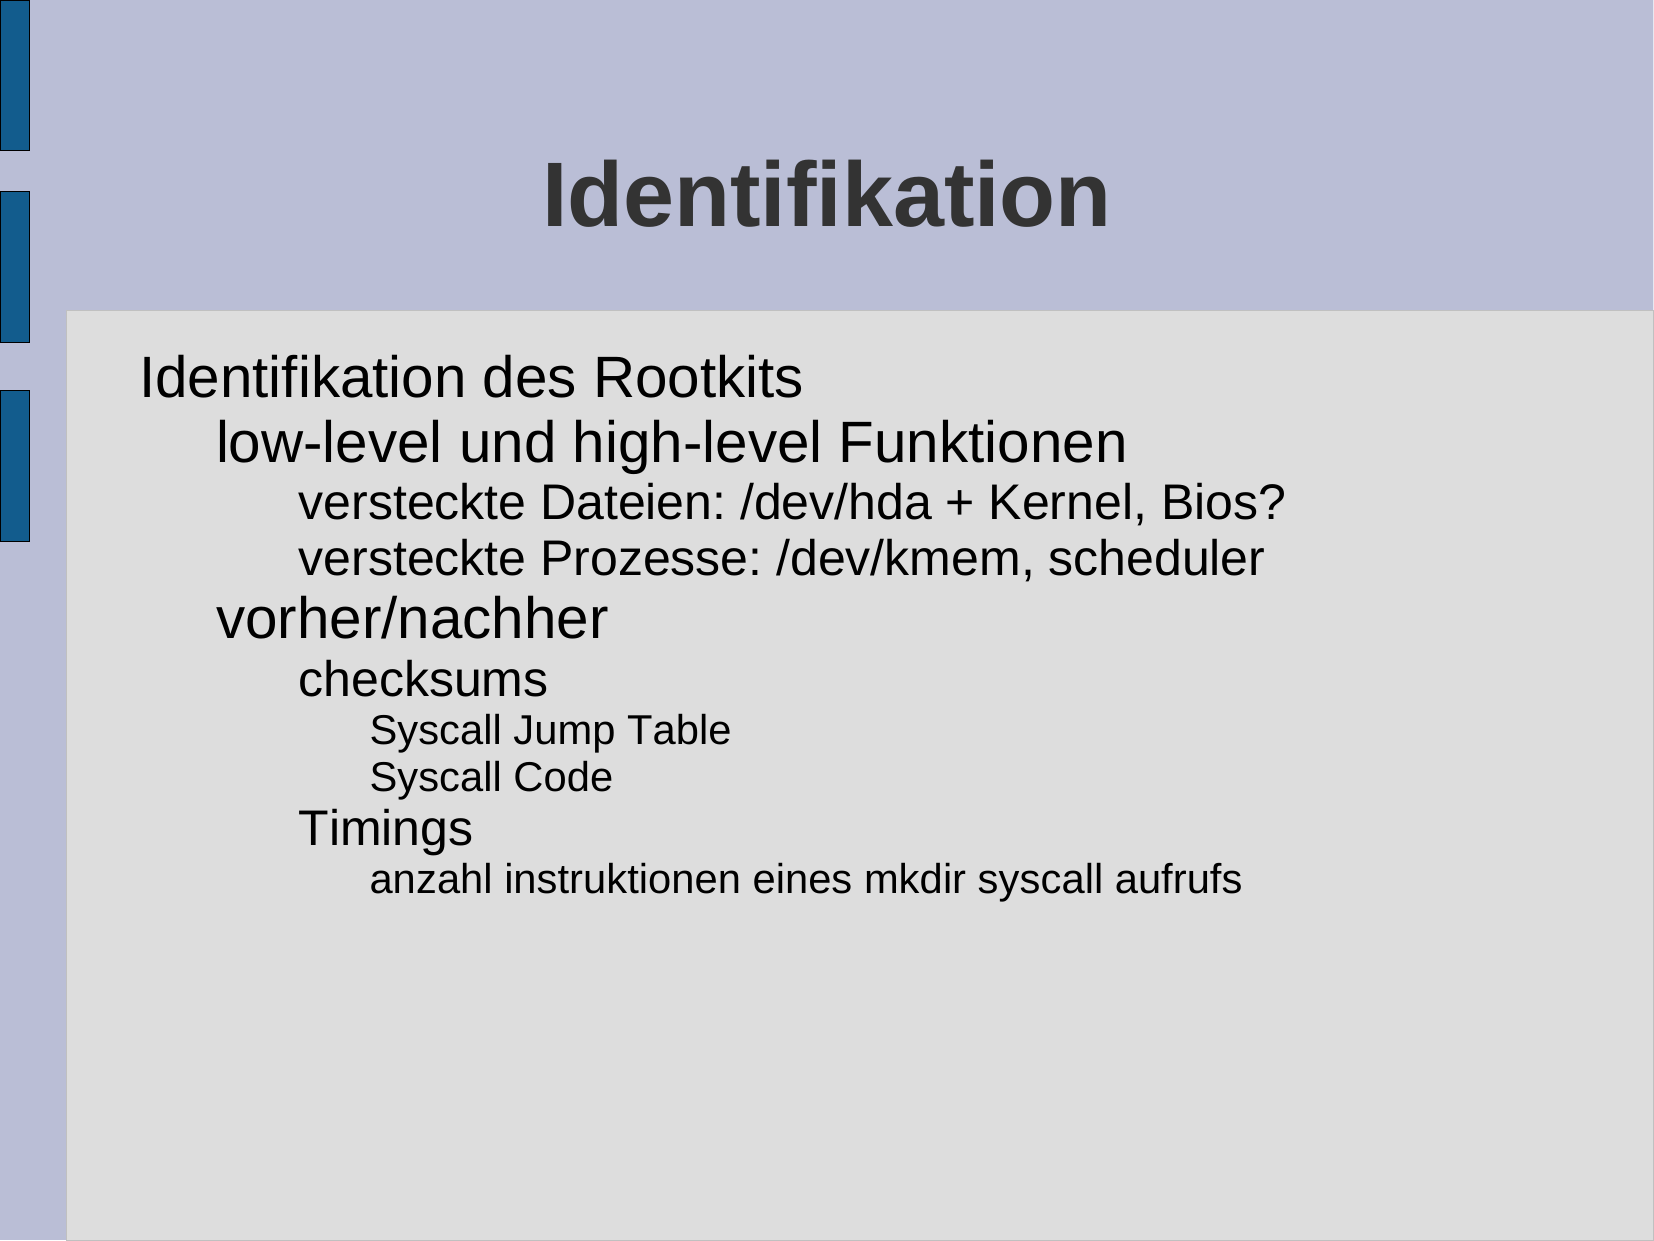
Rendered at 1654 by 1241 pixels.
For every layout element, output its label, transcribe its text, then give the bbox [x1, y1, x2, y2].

title Identifikation [121, 98, 1534, 291]
list Identifikation des Rootkits low-level und high-level Funktionen versteckte Dateien: /dev/hda + Kernel, Bios? versteckte Prozesse: /dev/kmem, scheduler vorher/nachher checksums Syscall Jump Table Syscall Code Timings anzahl instruktionen eines mkdir syscall aufrufs [121, 344, 1534, 1112]
